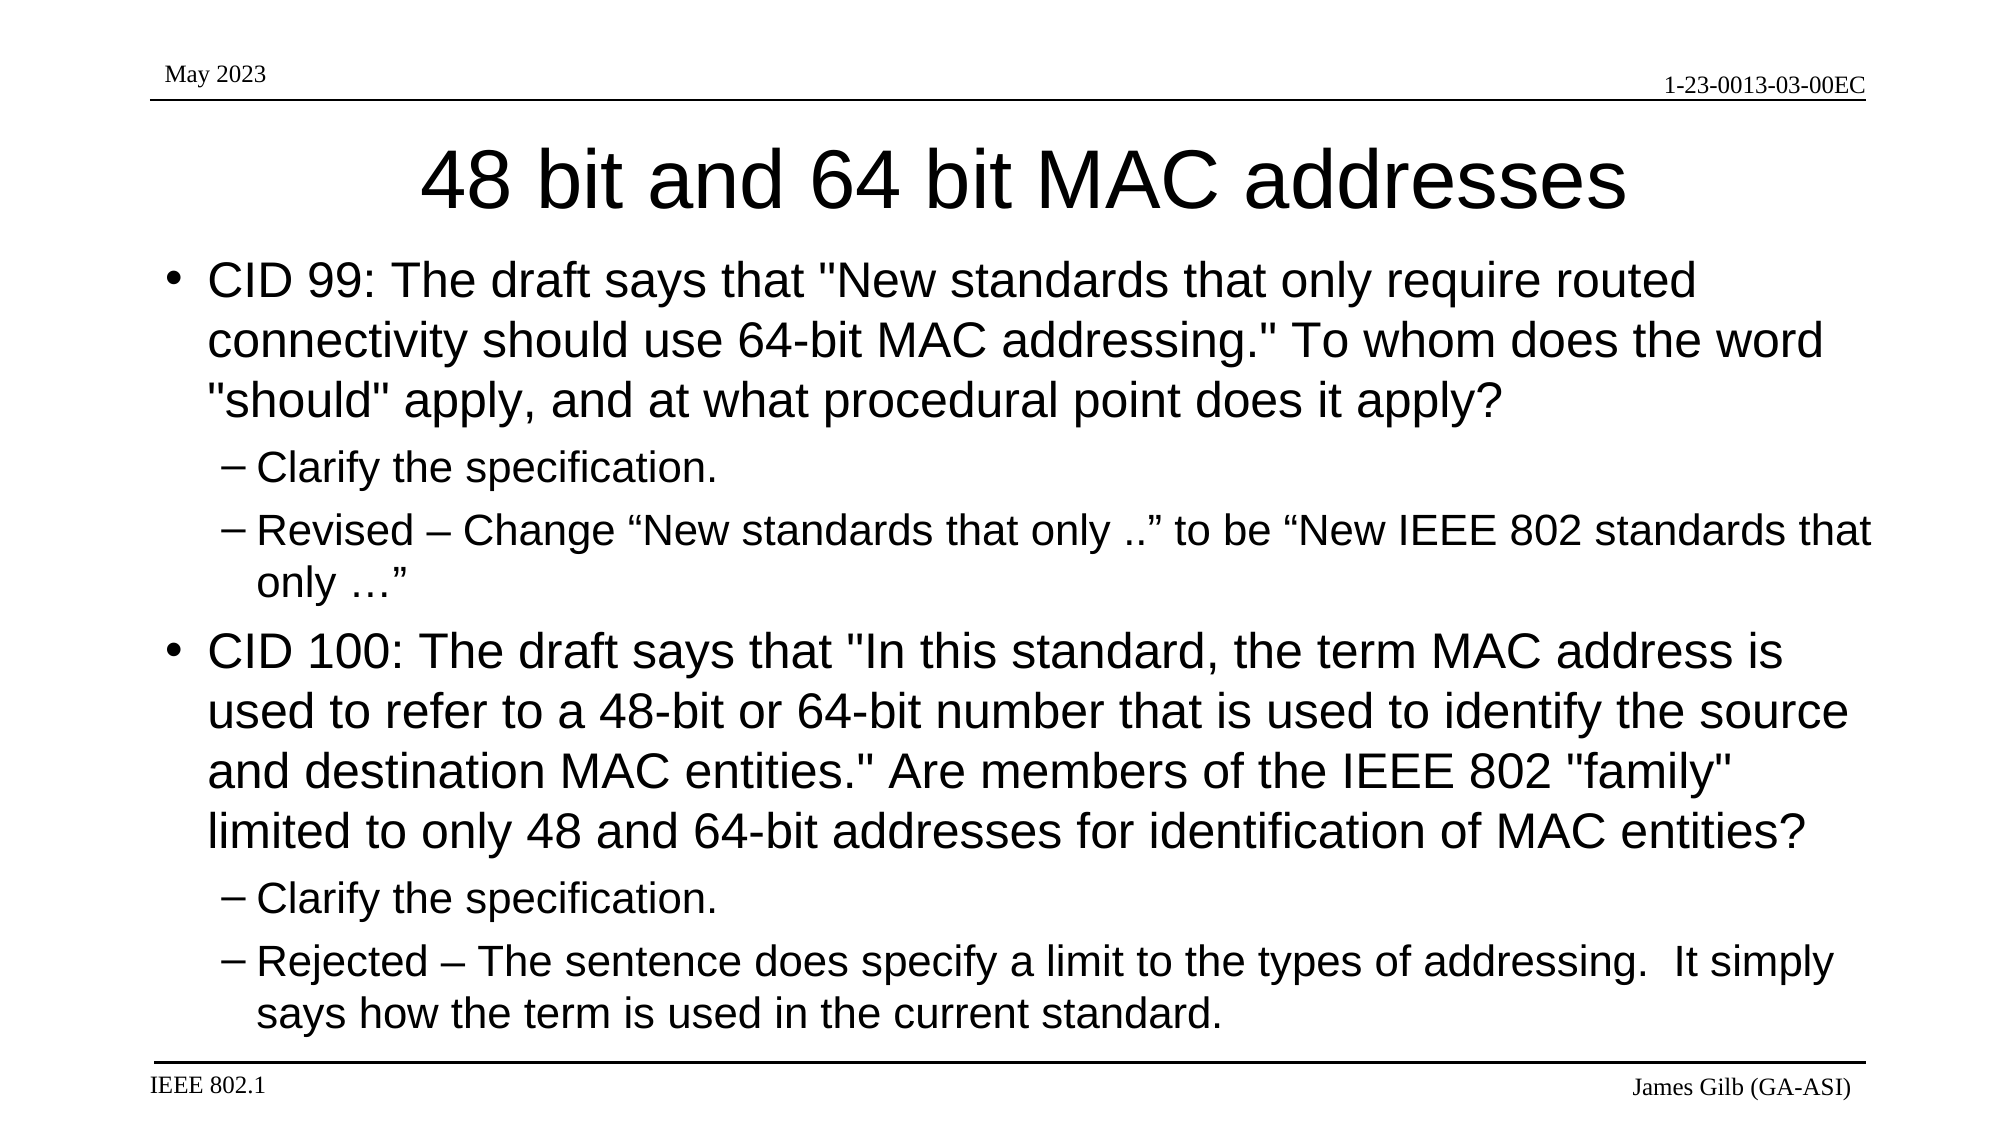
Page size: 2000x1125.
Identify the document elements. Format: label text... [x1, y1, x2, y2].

title 48 bit and 64 bit MAC addresses [149, 112, 1900, 238]
list CID 99: The draft says that "New standards that only require routed connectivity should use 64-bit MAC addressing." To whom does the word "should" apply, and at what procedural point does it apply? Clarify the specification. Revised – Change “New standards that only ..” to be “New IEEE 802 standards that only …” CID 100: The draft says that "In this standard, the term MAC address is used to refer to a 48-bit or 64-bit number that is used to identify the source and destination MAC entities." Are members of the IEEE 802 "family" limited to only 48 and 64-bit addresses for identification of MAC entities? Clarify the specification. Rejected – The sentence does specify a limit to the types of addressing. It simply says how the term is used in the current standard. [149, 239, 1900, 1051]
